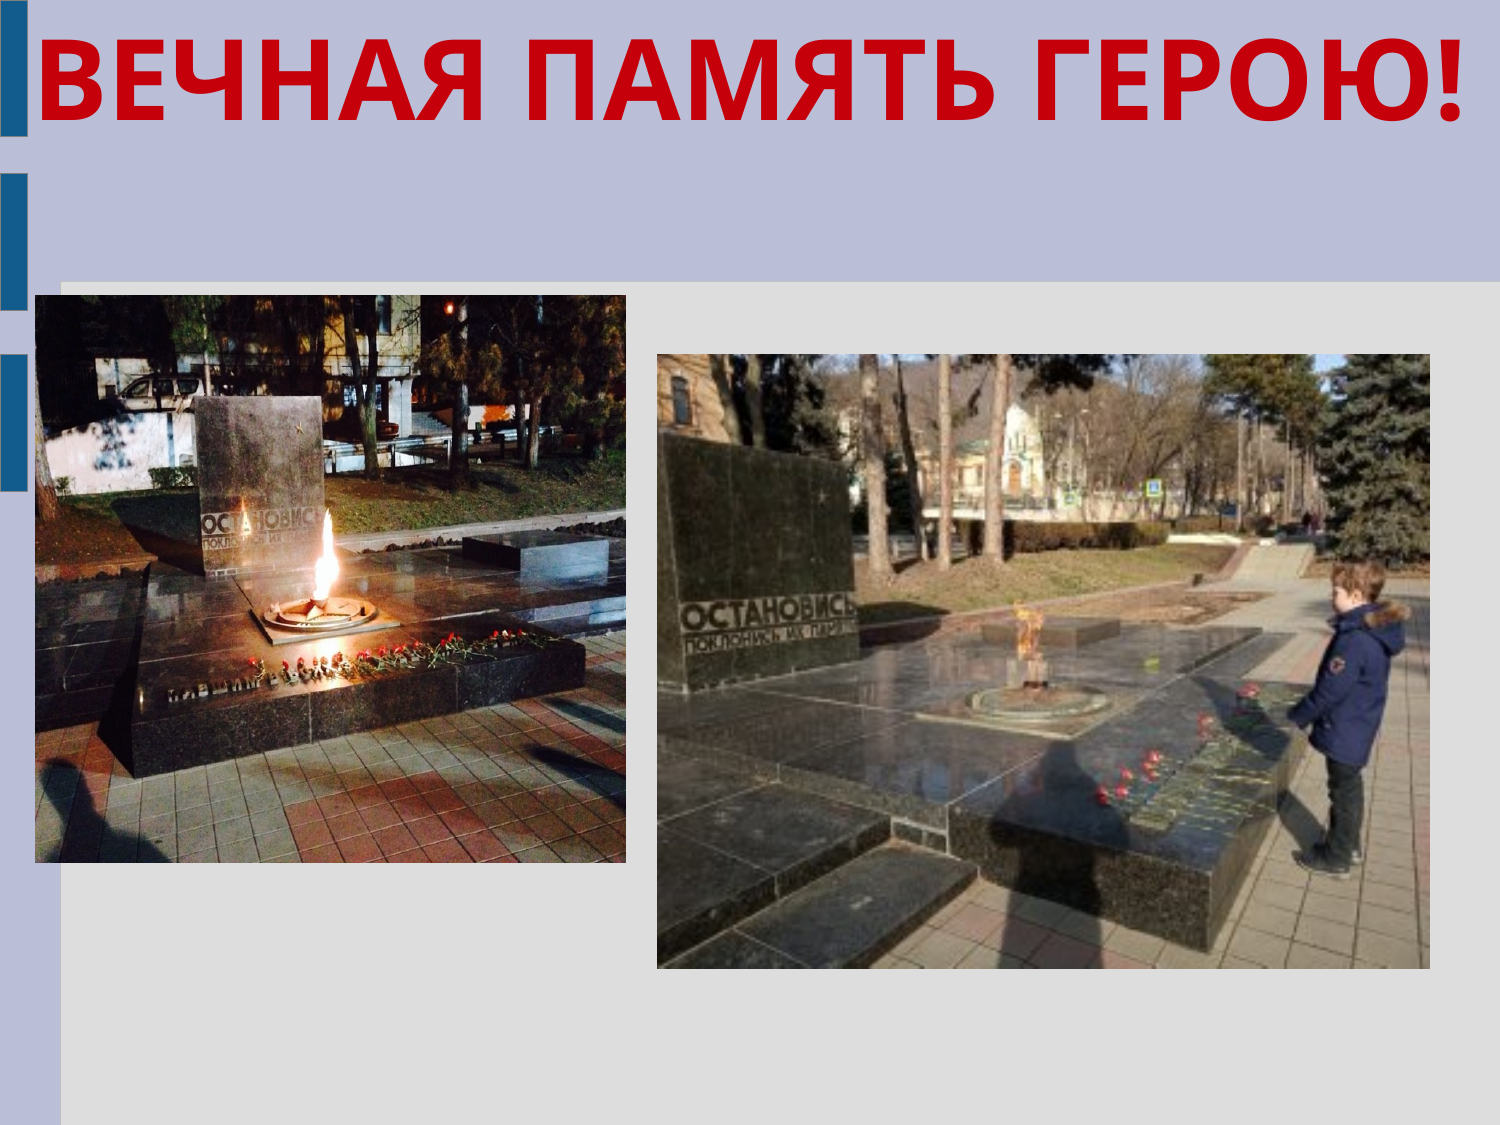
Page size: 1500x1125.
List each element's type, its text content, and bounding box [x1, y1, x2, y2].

picture [35, 295, 626, 863]
text_box ВЕЧНАЯ ПАМЯТЬ ГЕРОЮ! [0, 0, 1500, 150]
picture [657, 354, 1430, 969]
